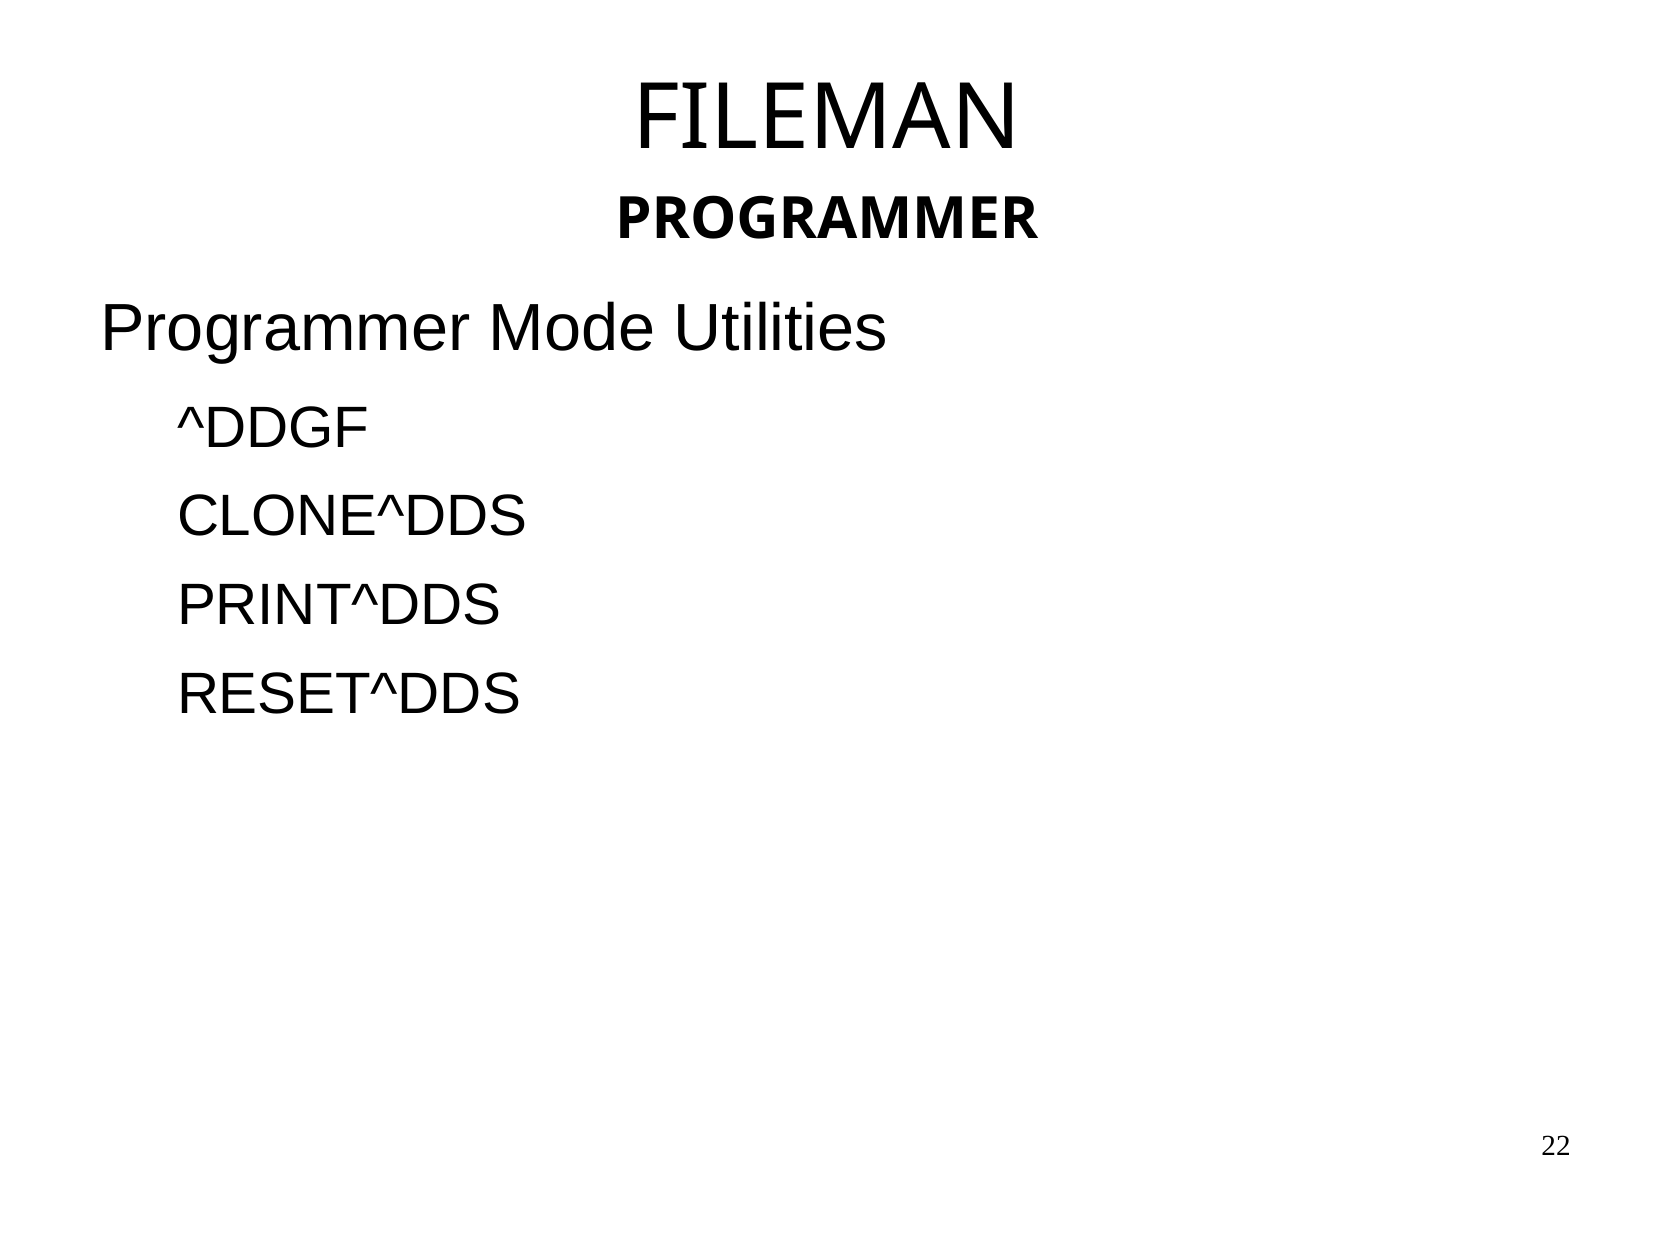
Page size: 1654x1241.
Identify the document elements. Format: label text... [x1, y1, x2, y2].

title FILEMAN PROGRAMMER [82, 47, 1571, 259]
list Programmer Mode Utilities ^DDGF CLONE^DDS PRINT^DDS RESET^DDS [82, 290, 1571, 1094]
